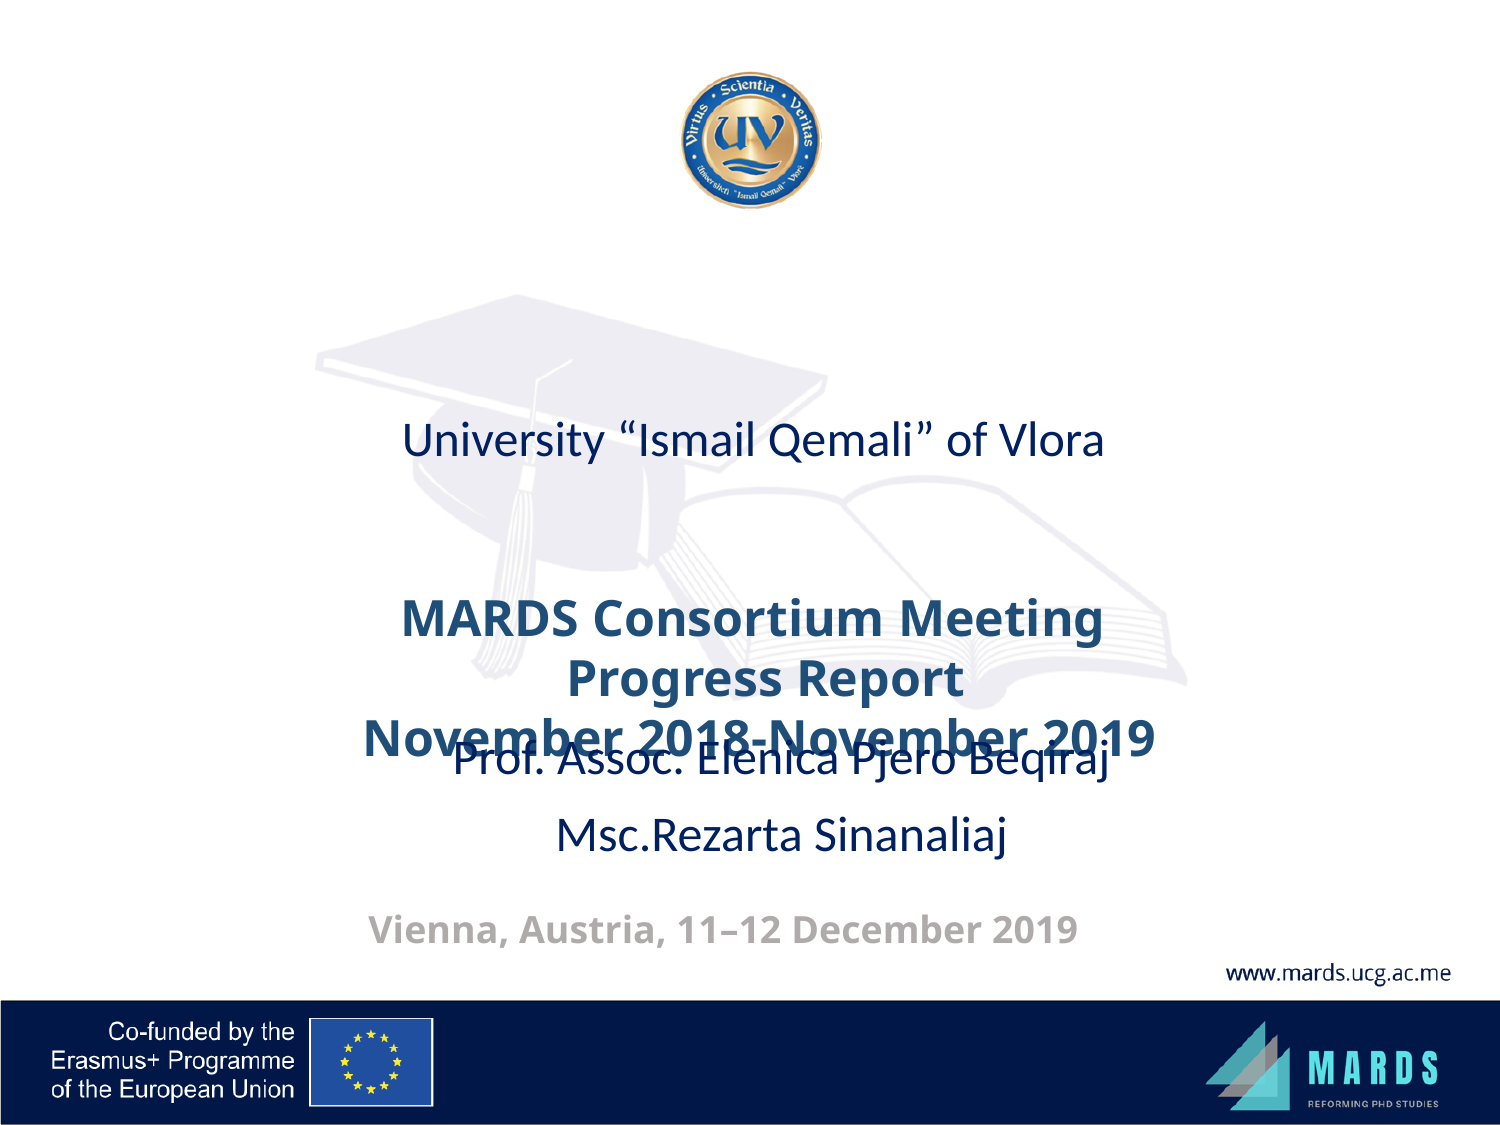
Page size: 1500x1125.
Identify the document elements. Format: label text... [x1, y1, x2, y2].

title University “Ismail Qemali” of Vlora MARDS Consortium Meeting Progress Report November 2018-November 2019 [122, 158, 1398, 400]
subtitle Prof. Assoc. Elenica Pjero Beqiraj Msc.Rezarta Sinanaliaj [228, 487, 1336, 860]
picture [678, 71, 822, 209]
text_box Vienna, Austria, 11–12 December 2019 [353, 899, 1290, 959]
